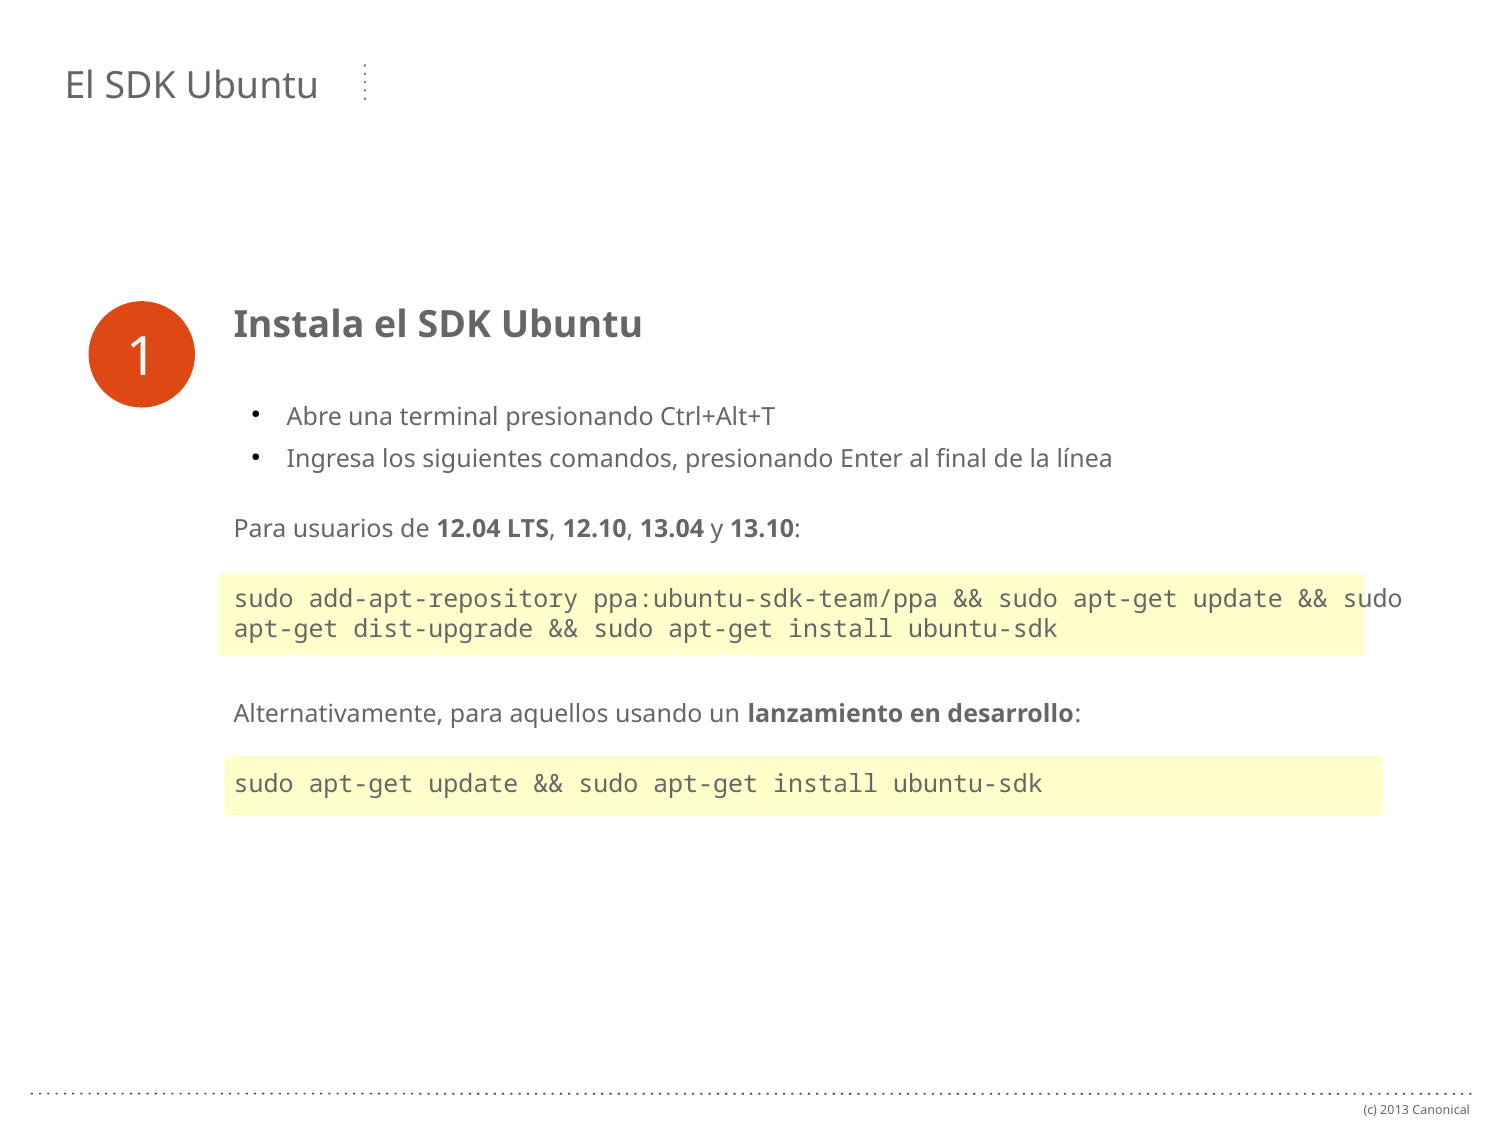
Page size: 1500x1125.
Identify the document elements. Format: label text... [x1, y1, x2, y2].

text_box 1 [88, 301, 195, 408]
text_box (c) 2013 Canonical [19, 1099, 1485, 1119]
list Instala el SDK Ubuntu Abre una terminal presionando Ctrl+Alt+T Ingresa los siguientes comandos, presionando Enter al final de la línea Para usuarios de 12.04 LTS, 12.10, 13.04 y 13.10: sudo add-apt-repository ppa:ubuntu-sdk-team/ppa && sudo apt-get update && sudo apt-get dist-upgrade && sudo apt-get install ubuntu-sdk Alternativamente, para aquellos usando un lanzamiento en desarrollo: sudo apt-get update && sudo apt-get install ubuntu-sdk [70, 165, 1421, 969]
title El SDK Ubuntu [49, 53, 503, 114]
